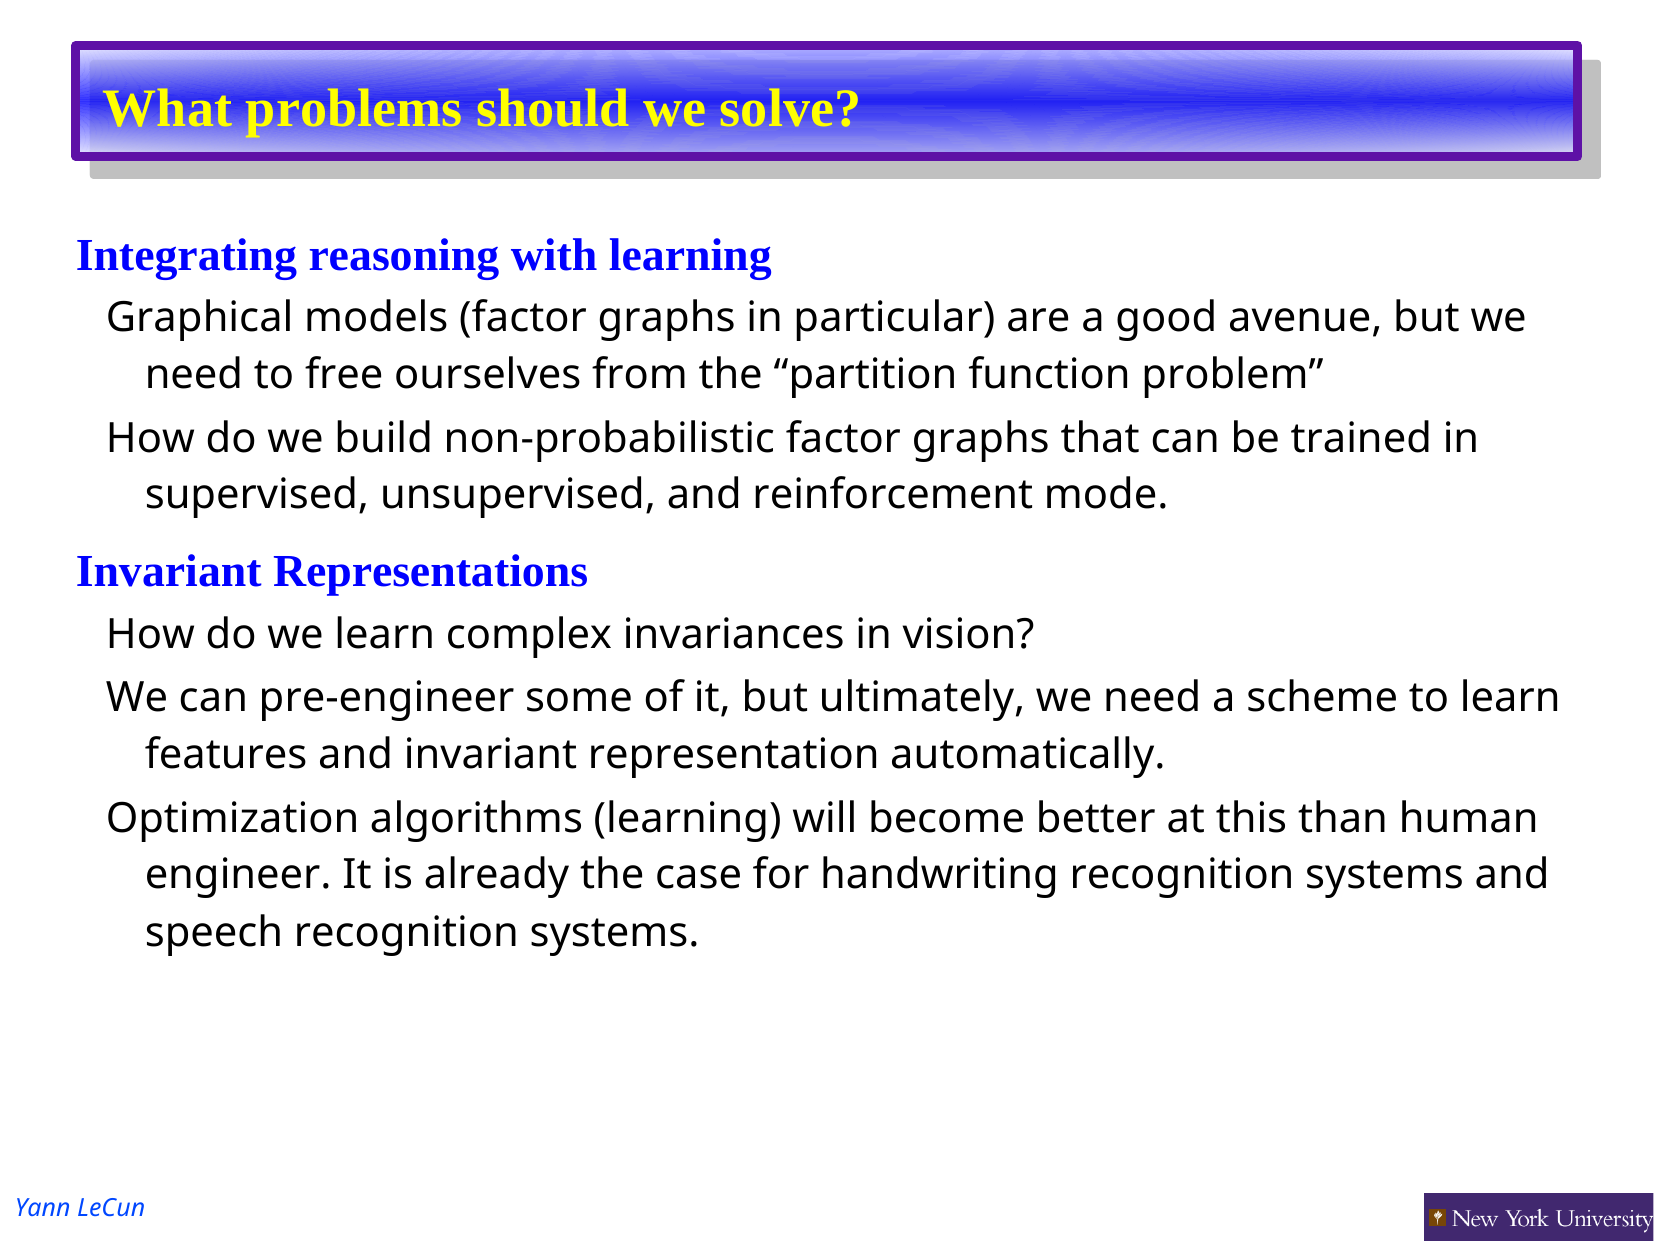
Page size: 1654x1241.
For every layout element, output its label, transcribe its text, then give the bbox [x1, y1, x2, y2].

list Integrating reasoning with learning Graphical models (factor graphs in particular) are a good avenue, but we need to free ourselves from the “partition function problem” How do we build non-probabilistic factor graphs that can be trained in supervised, unsupervised, and reinforcement mode. Invariant Representations How do we learn complex invariances in vision? We can pre-engineer some of it, but ultimately, we need a scheme to learn features and invariant representation automatically. Optimization algorithms (learning) will become better at this than human engineer. It is already the case for handwriting recognition systems and speech recognition systems. [80, 240, 1574, 1153]
picture [1424, 1193, 1654, 1241]
title What problems should we solve? [75, 45, 1578, 157]
